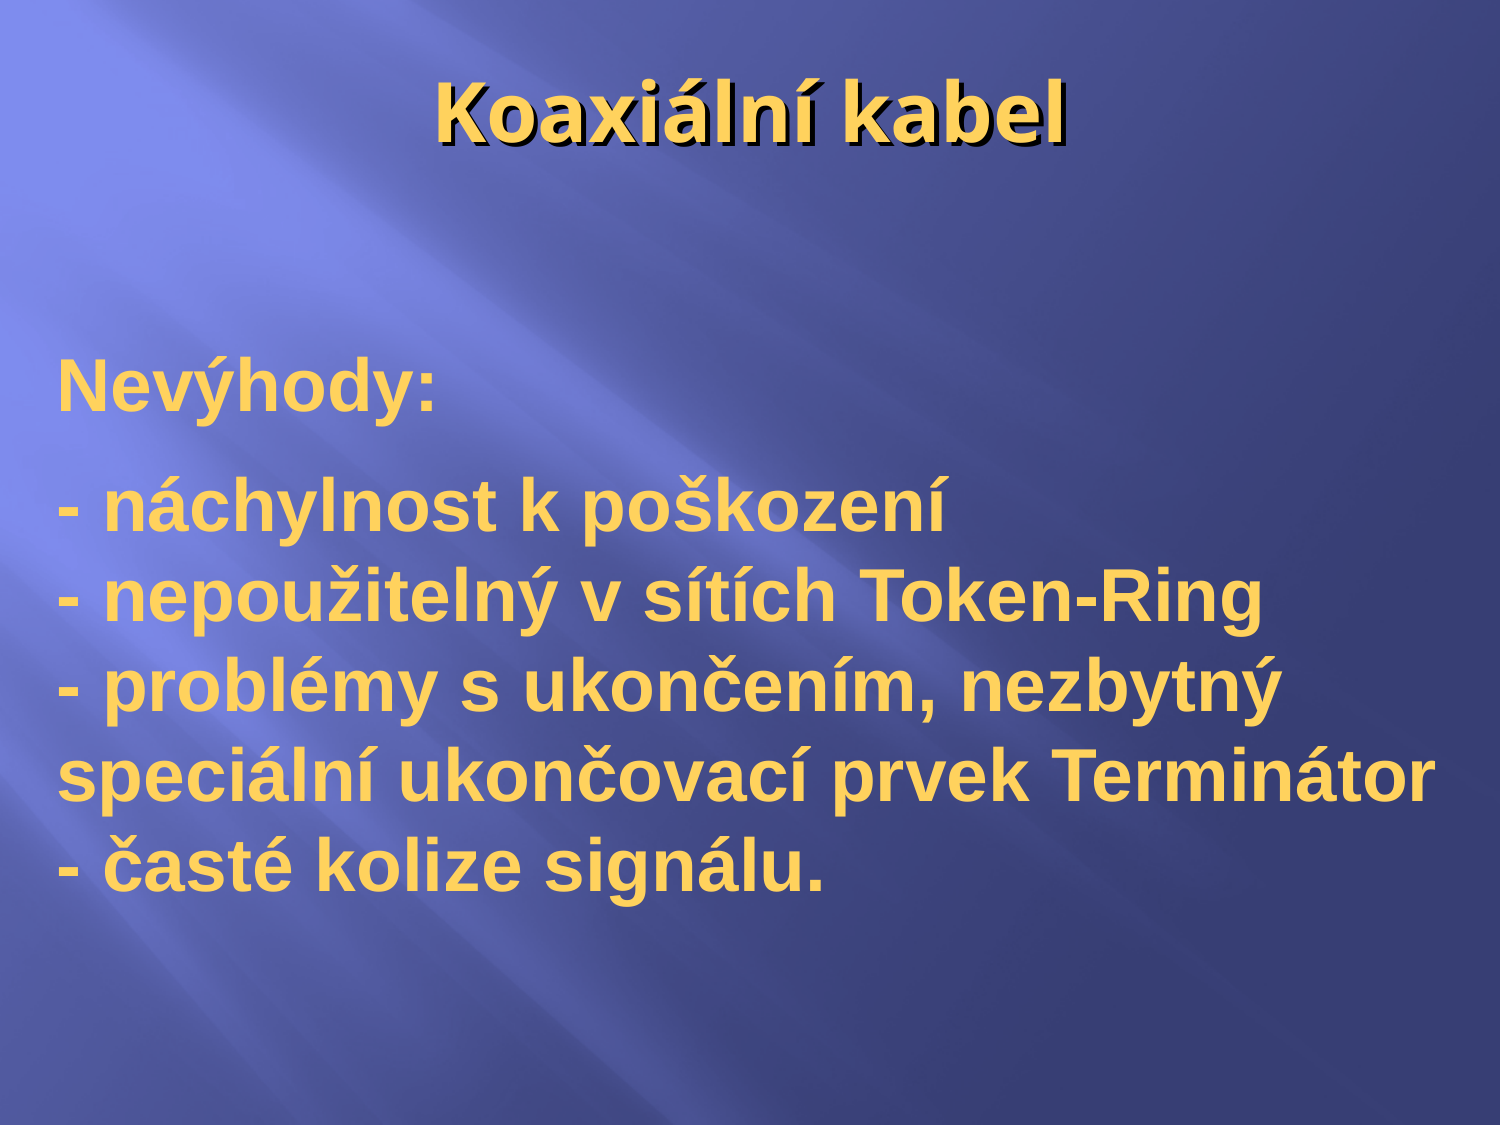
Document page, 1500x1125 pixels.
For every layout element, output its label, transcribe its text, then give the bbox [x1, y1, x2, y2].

title Koaxiální kabel [64, 45, 1436, 172]
text_box Nevýhody: - náchylnost k poškození - nepoužitelný v sítích Token-Ring - problémy s ukončením, nezbytný speciální ukončovací prvek Terminátor - časté kolize signálu. [41, 172, 1459, 1071]
